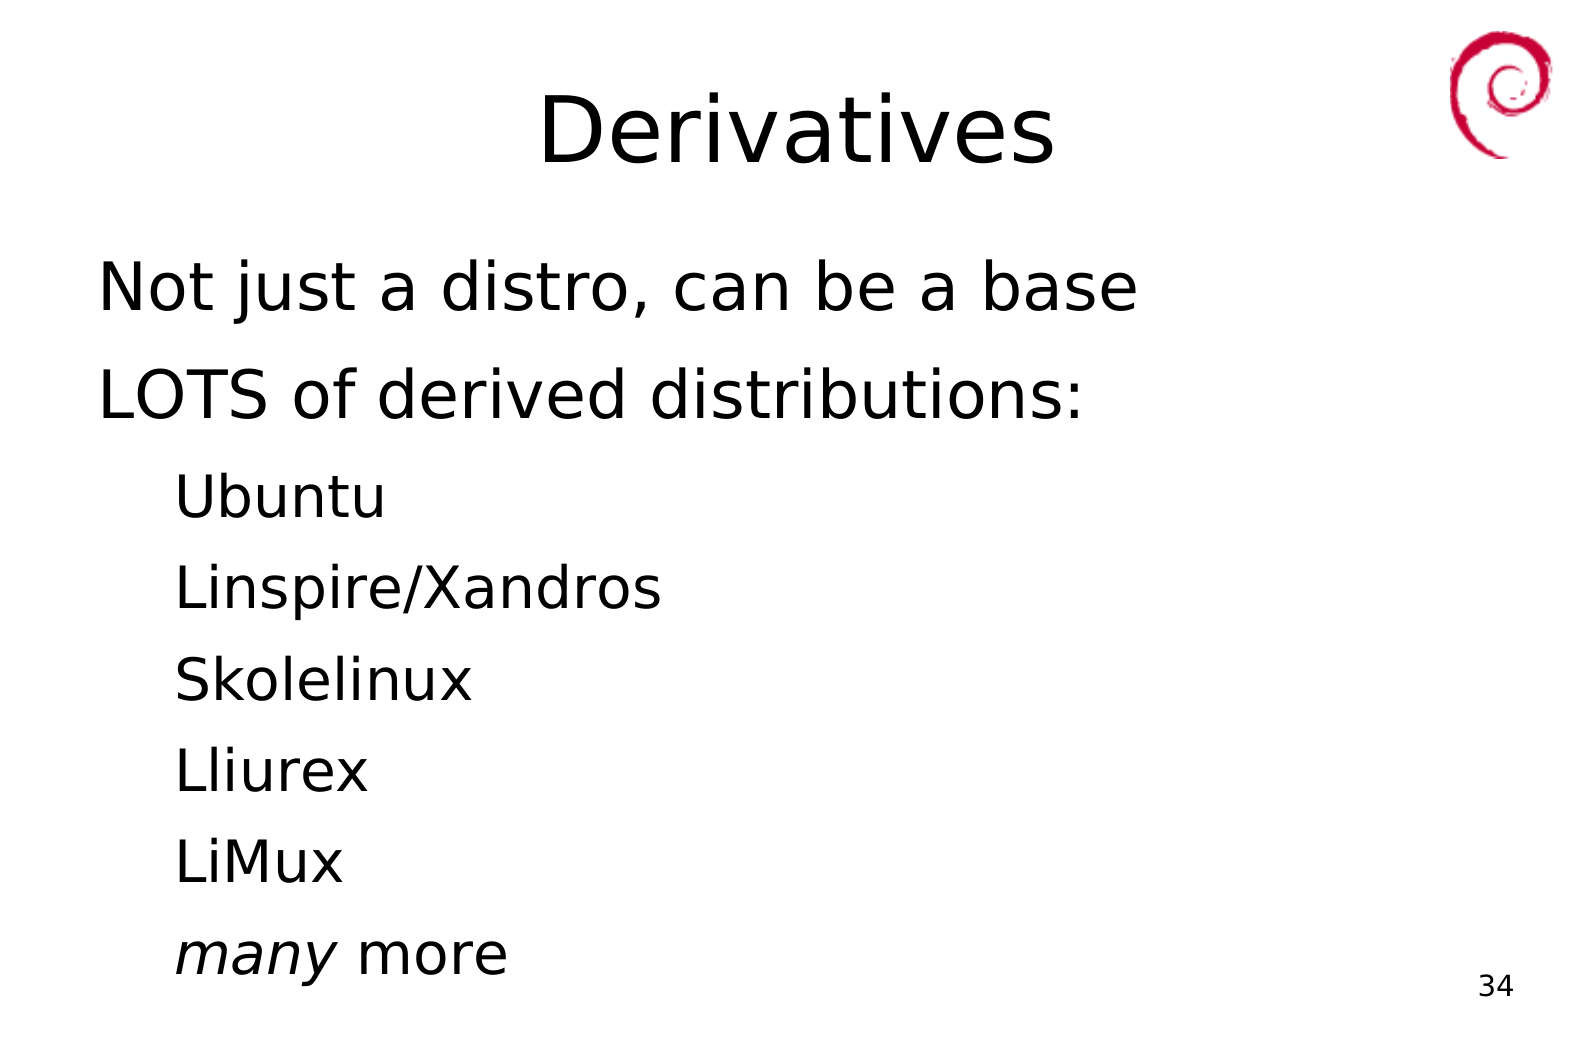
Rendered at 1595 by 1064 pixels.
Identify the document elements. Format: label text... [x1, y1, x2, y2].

title Derivatives [79, 49, 1515, 213]
picture [1450, 31, 1555, 159]
list Not just a distro, can be a base LOTS of derived distributions: Ubuntu Linspire/Xandros Skolelinux Lliurex LiMux many more [79, 248, 1515, 989]
